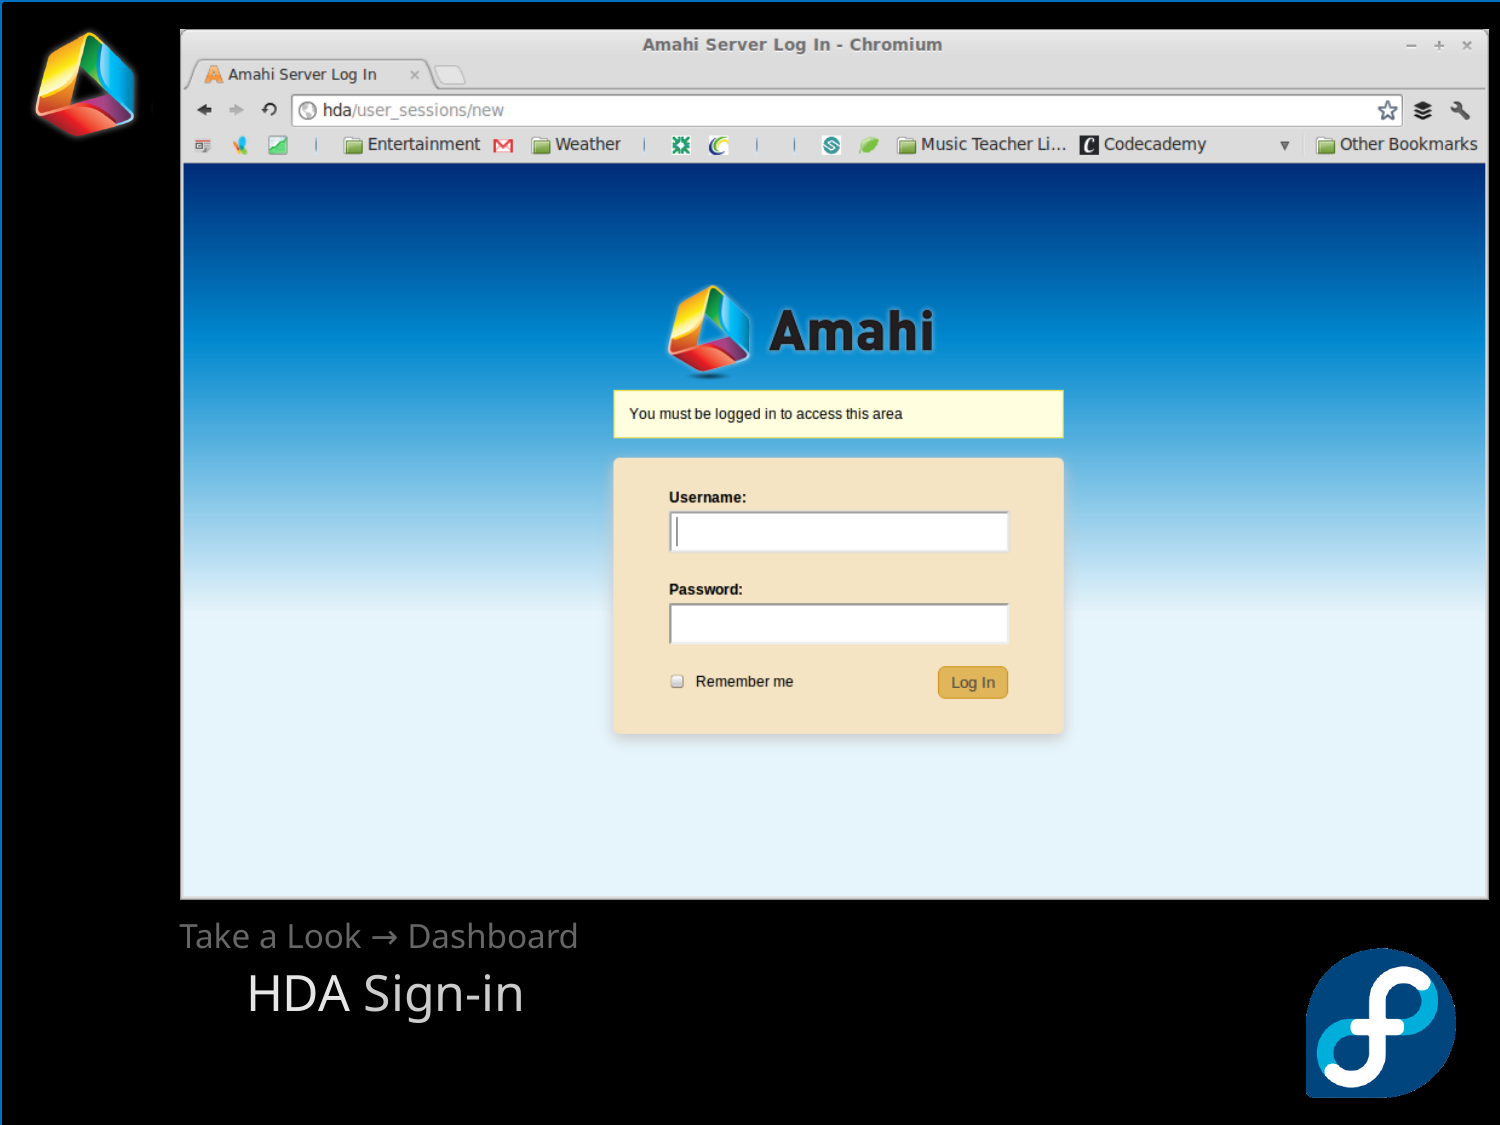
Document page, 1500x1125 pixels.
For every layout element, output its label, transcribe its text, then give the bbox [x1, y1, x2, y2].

picture [180, 29, 1489, 901]
text_box [0, 0, 1500, 1125]
text_box Take a Look → Dashboard HDA Sign-in [156, 905, 1207, 1061]
picture [9, 26, 153, 158]
picture [1306, 948, 1456, 1099]
